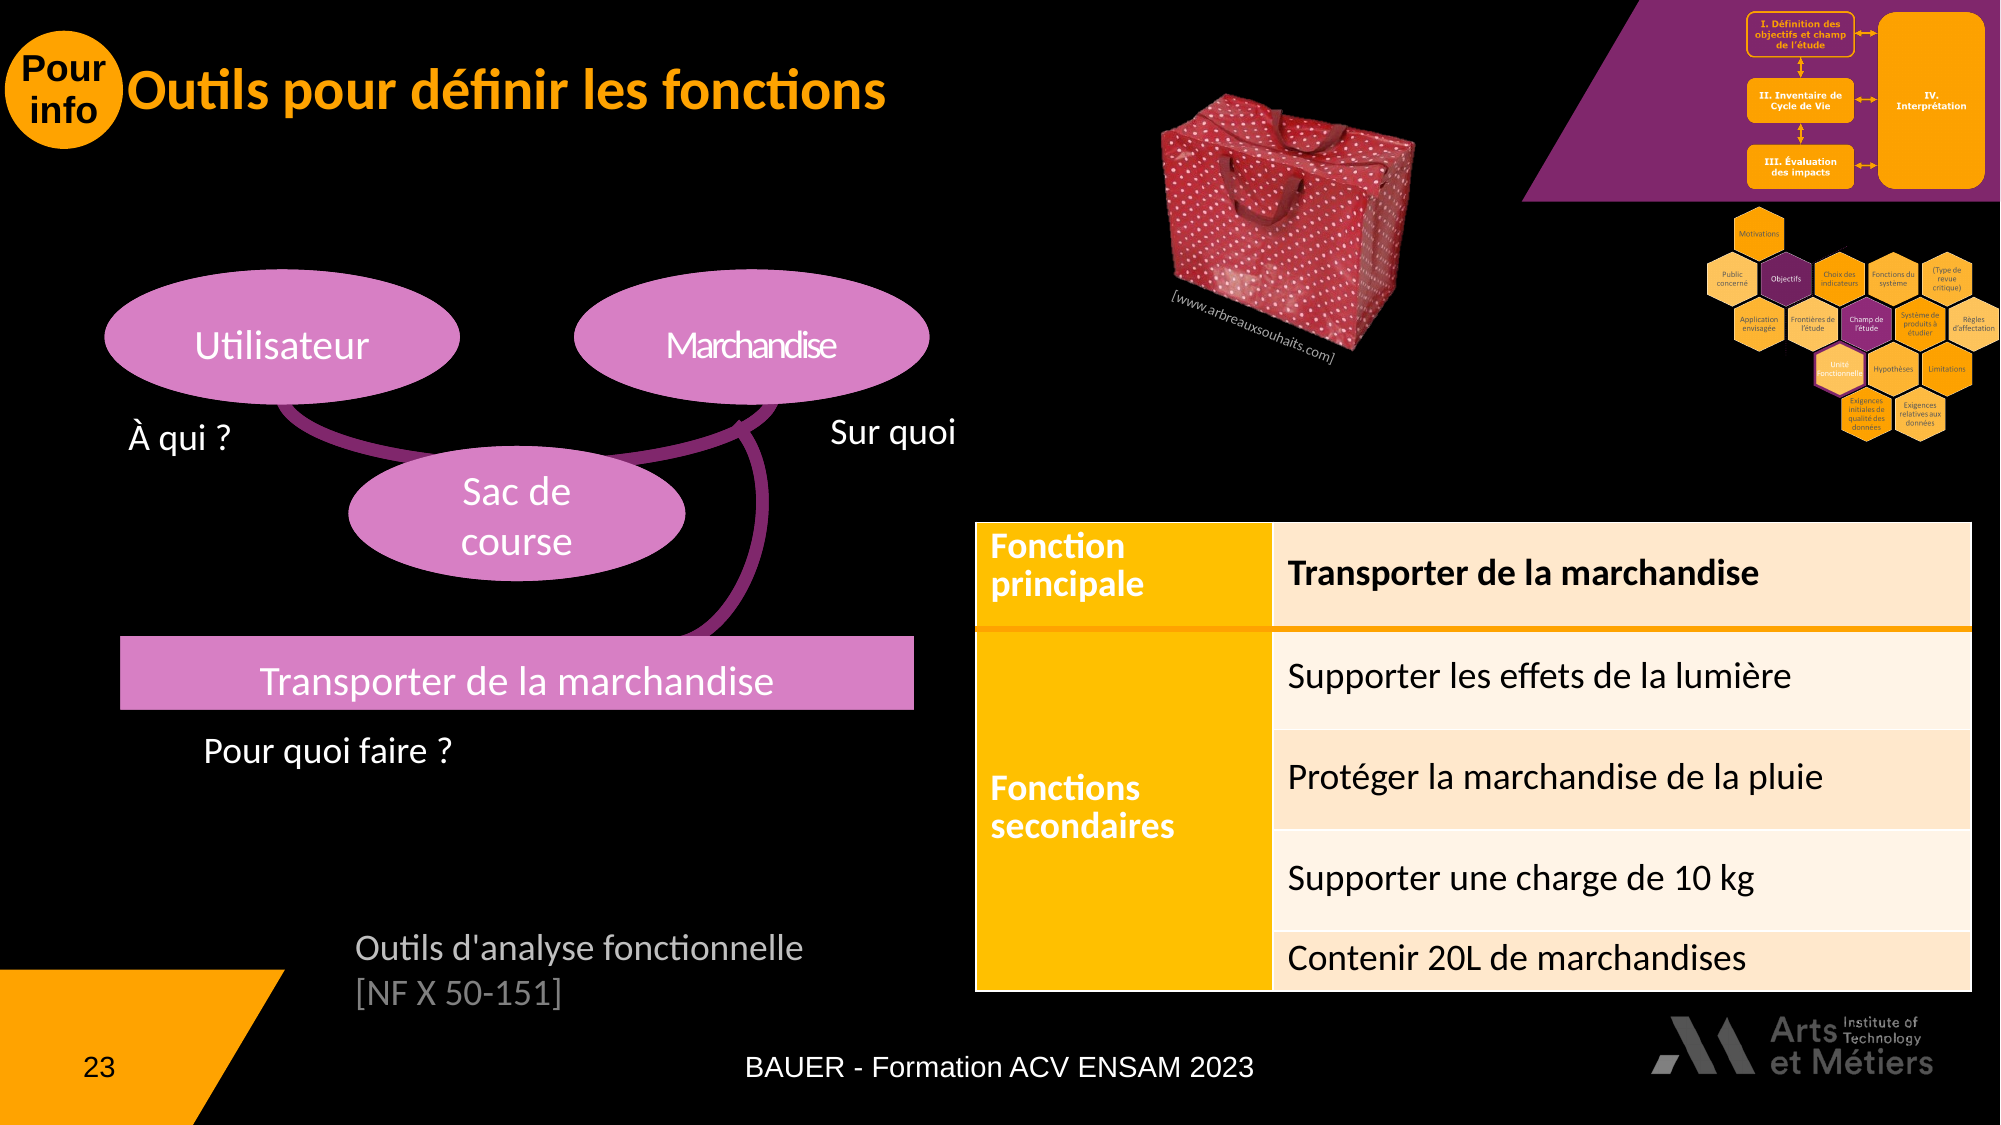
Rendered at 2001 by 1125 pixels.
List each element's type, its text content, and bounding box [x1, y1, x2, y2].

table_cell Protéger la marchandise de la pluie [1274, 730, 1970, 829]
picture [1746, 11, 1985, 189]
table_cell Contenir 20L de marchandises [1274, 932, 1970, 990]
table_header Transporter de la marchandise [1274, 523, 1970, 626]
text_box Sur quoi [815, 388, 972, 460]
table_cell Supporter une charge de 10 kg [1274, 831, 1970, 930]
title Outils pour définir les fonctions [112, 51, 1123, 166]
table_cell Fonctions secondaires [977, 632, 1272, 990]
table_cell Supporter les effets de la lumière [1274, 632, 1970, 729]
text_box Pour quoi faire ? [188, 707, 478, 778]
text_box Pour info [4, 30, 124, 149]
text_box À qui ? [113, 394, 248, 465]
text_box [www.arbreauxsouhaits.com] [1153, 273, 1397, 397]
text_box Marchandise [574, 269, 930, 405]
text_box Outils d'analyse fonctionnelle [NF X 50-151] [340, 915, 820, 1021]
table_header Fonction principale [977, 523, 1272, 626]
picture [1707, 206, 2000, 442]
text_box Sac de course [348, 445, 686, 582]
picture [1631, 997, 1952, 1093]
picture [1123, 45, 1458, 403]
text_box Utilisateur [104, 269, 460, 405]
text_box Transporter de la marchandise [120, 636, 914, 710]
